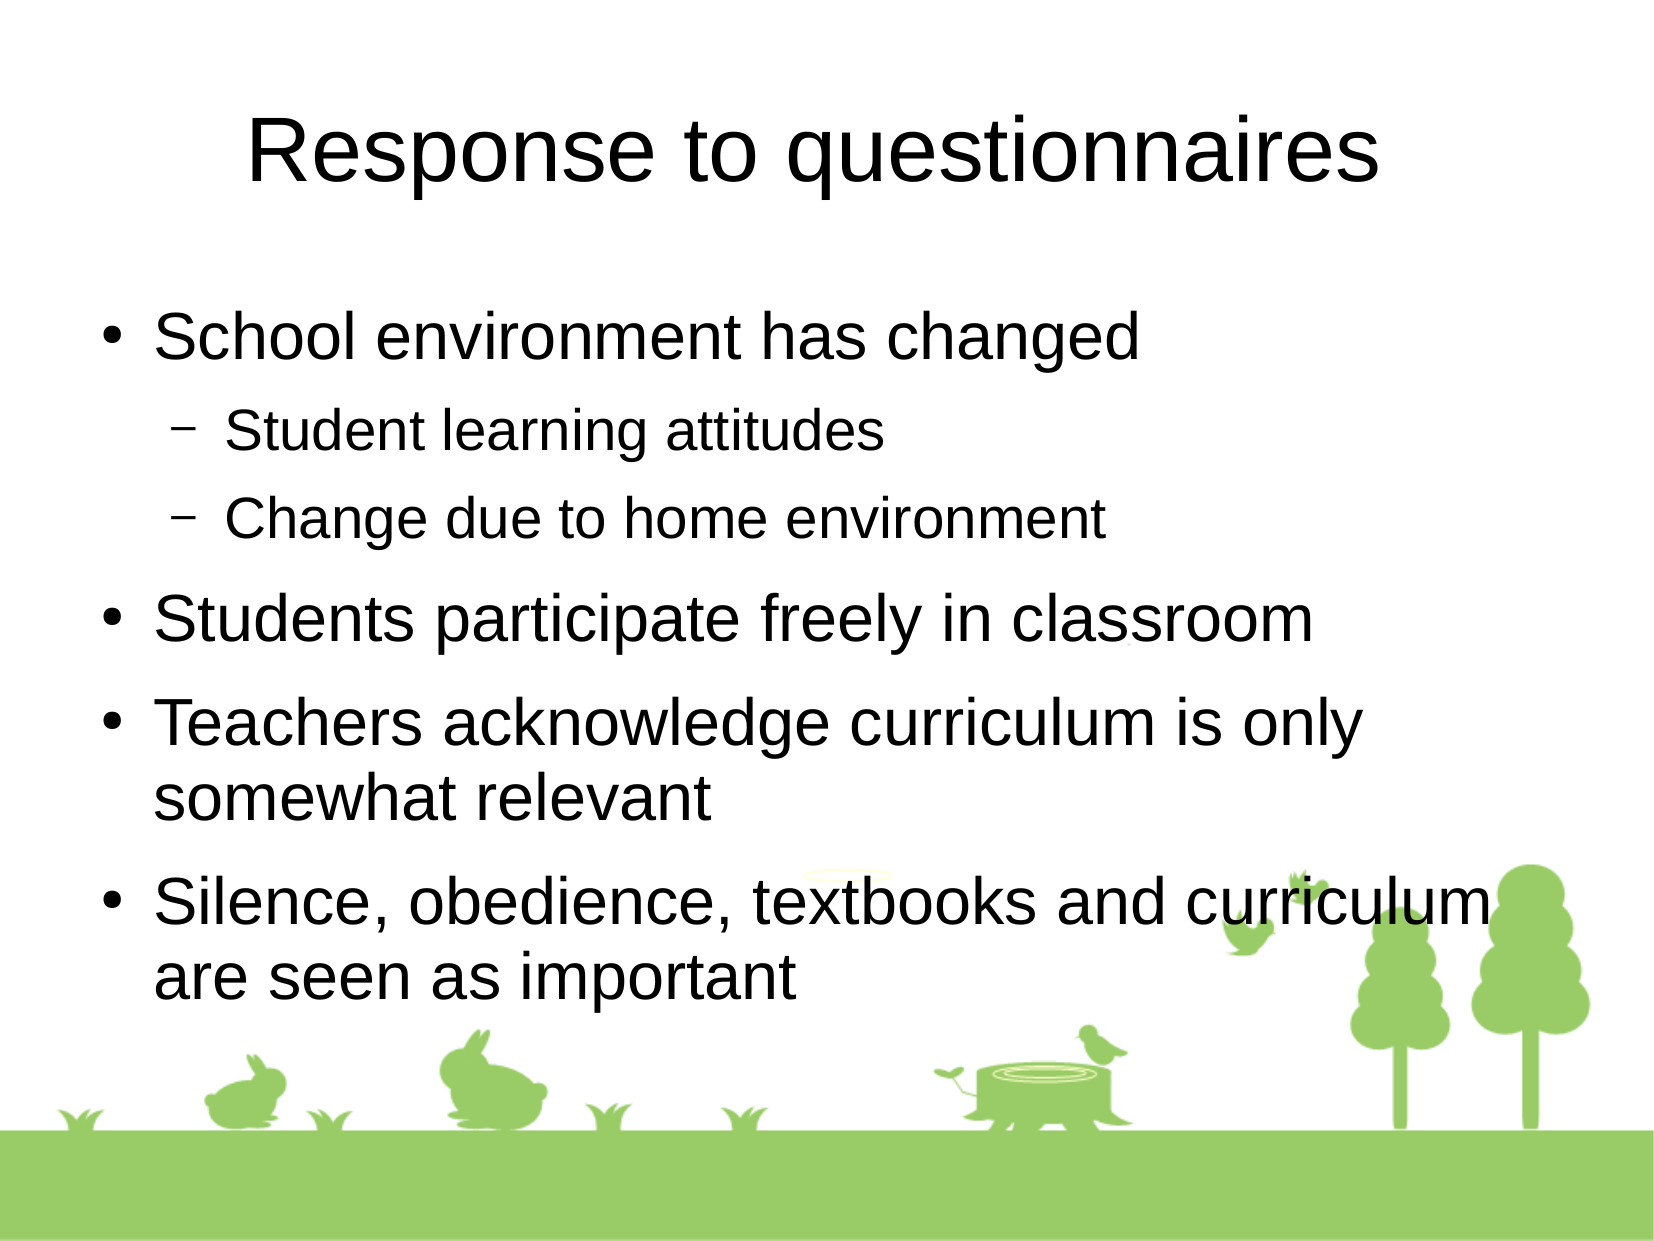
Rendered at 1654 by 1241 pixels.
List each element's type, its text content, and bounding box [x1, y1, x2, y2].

title Response to questionnaires [82, 47, 1571, 252]
list School environment has changed Student learning attitudes Change due to home environment Students participate freely in classroom Teachers acknowledge curriculum is only somewhat relevant Silence, obedience, textbooks and curriculum are seen as important [82, 299, 1571, 1158]
picture [0, 0, 1654, 1241]
